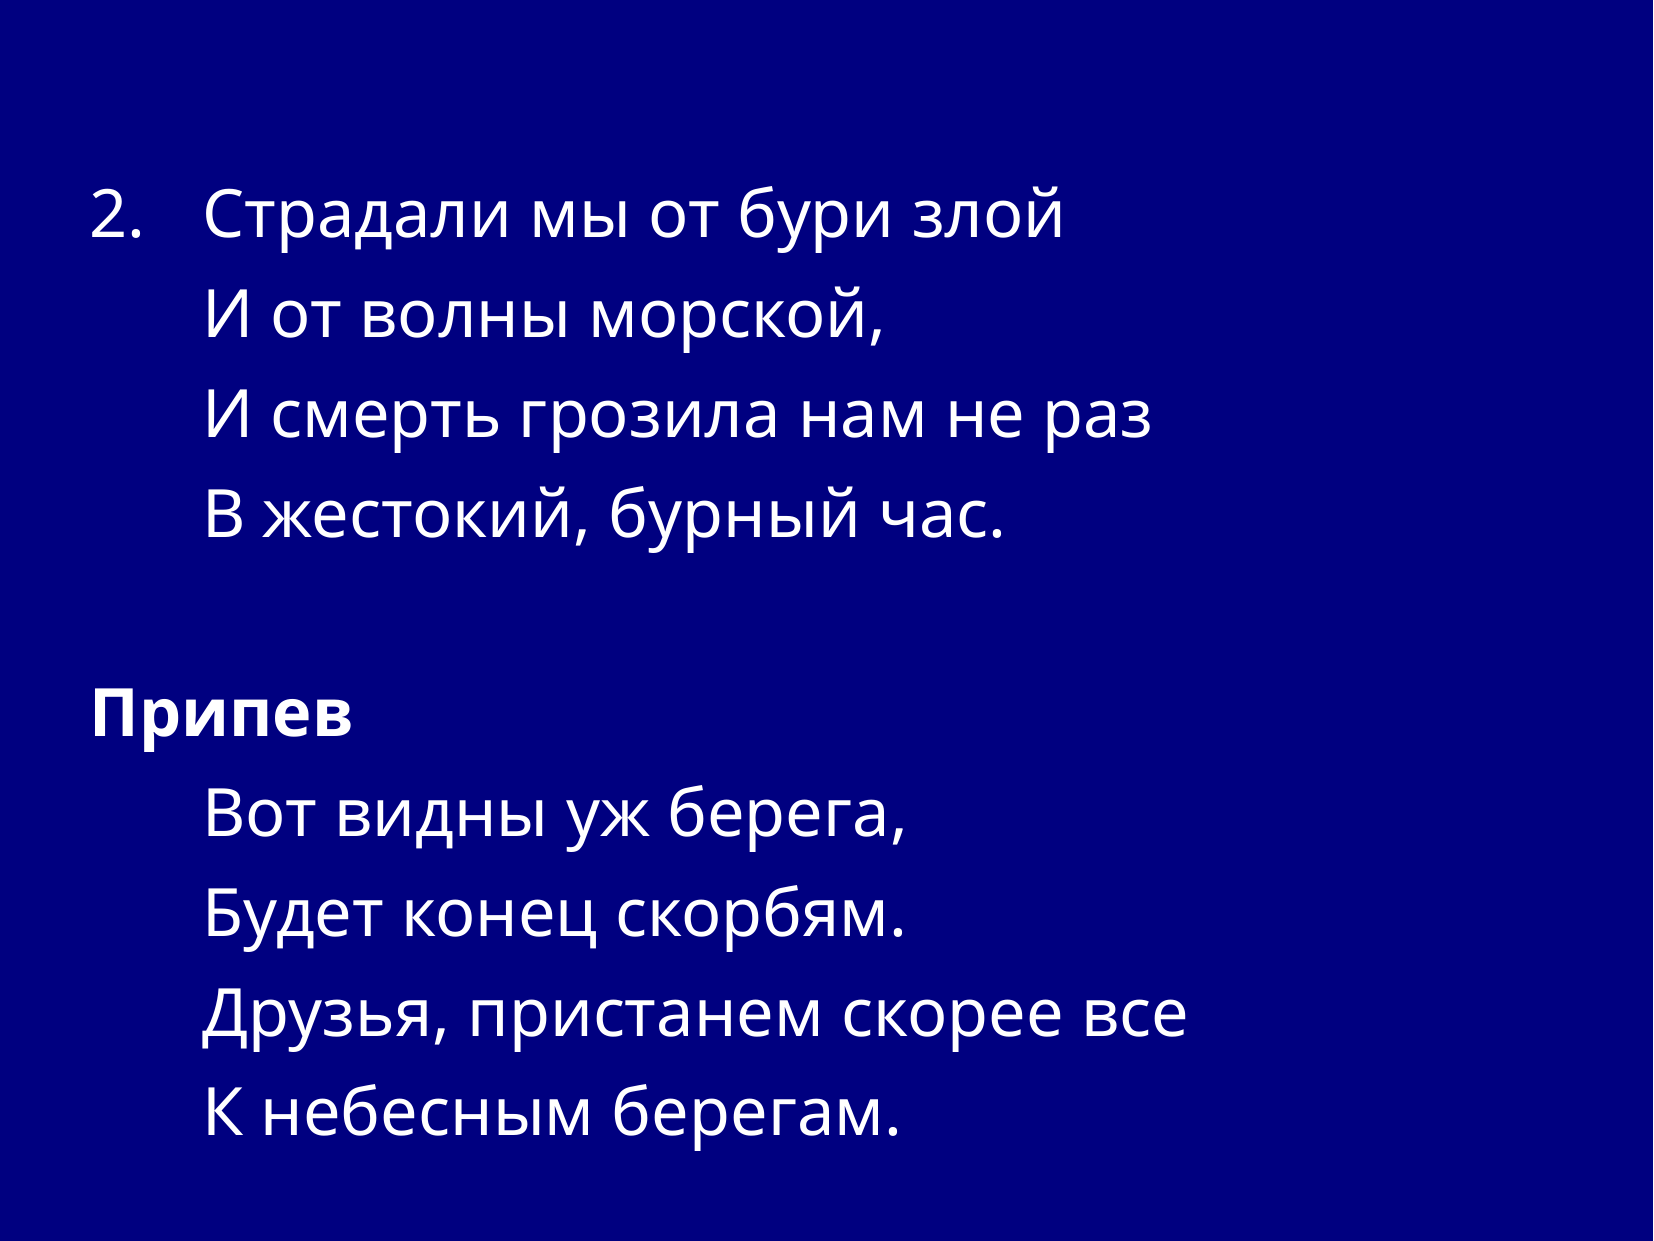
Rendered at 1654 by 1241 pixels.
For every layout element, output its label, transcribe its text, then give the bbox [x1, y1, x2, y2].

text_box 2. Страдали мы от бури злой И от волны морской, И смерть грозила нам не раз В жестокий, бурный час. Припев Вот видны уж берега, Будет конец скорбям. Друзья, пристанем скорее все К небесным берегам. [75, 150, 1576, 1163]
